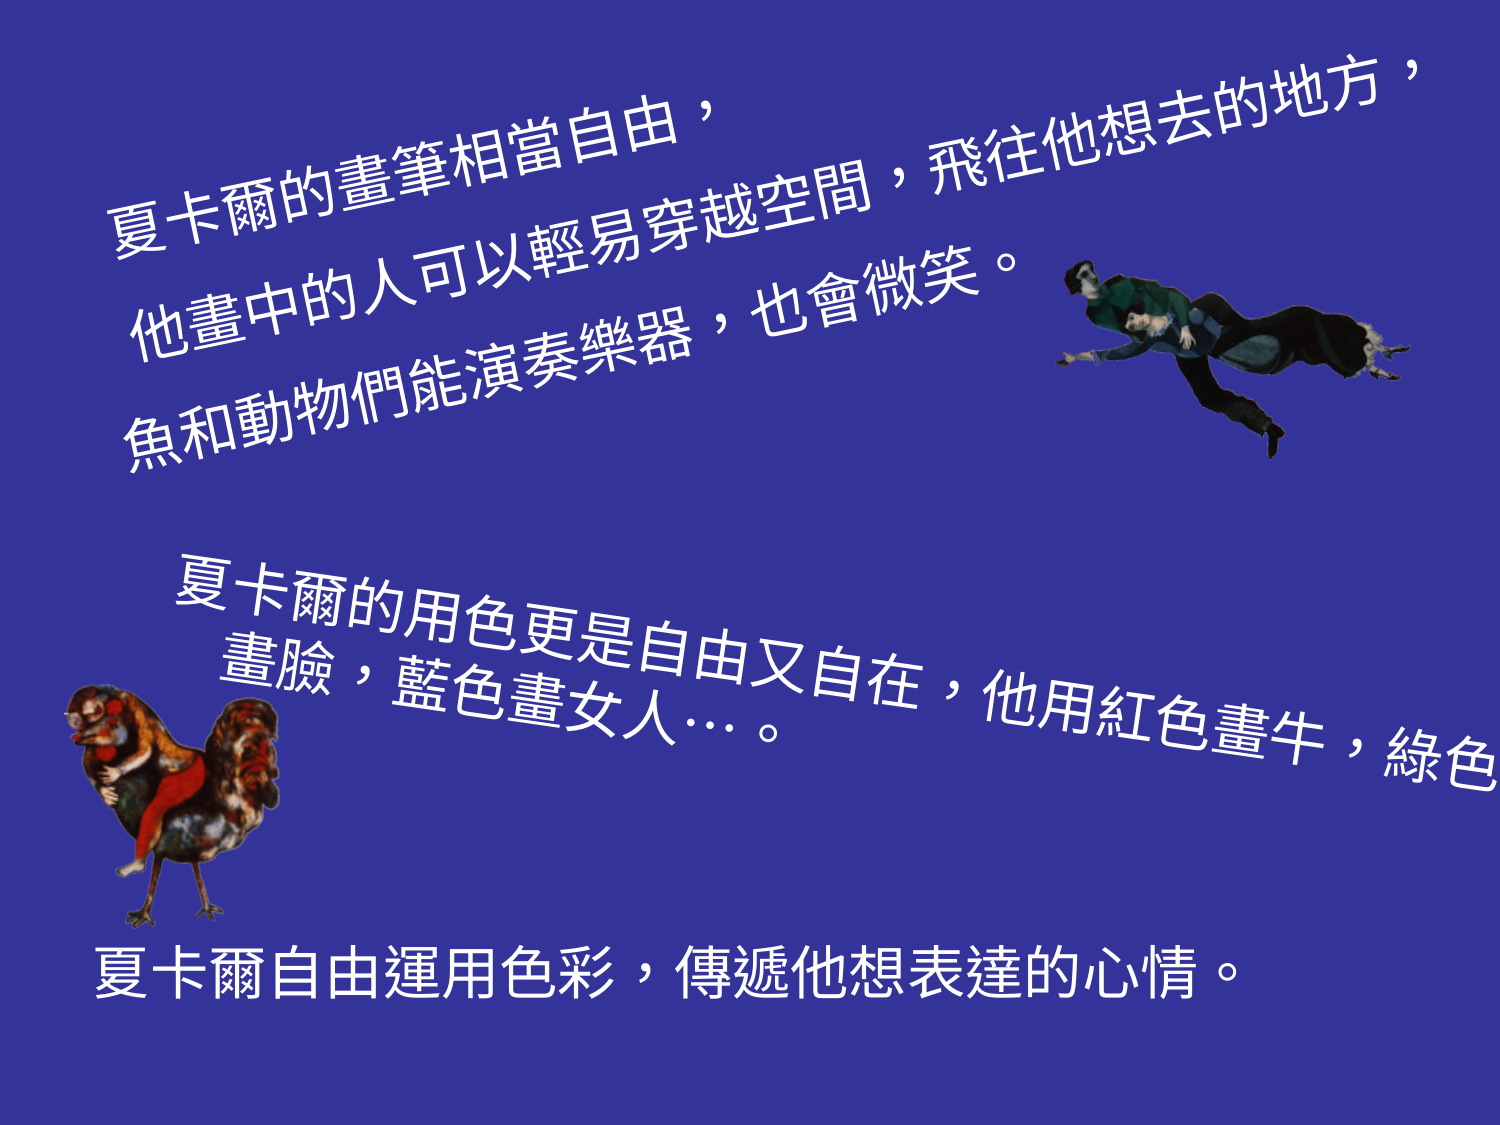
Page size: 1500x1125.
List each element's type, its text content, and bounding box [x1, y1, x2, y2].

picture [64, 680, 283, 930]
text_box 夏卡爾的用色更是自由又自在，他用紅色畫牛，綠色畫臉，藍色畫女人…。 [144, 531, 1500, 883]
text_box 夏卡爾自由運用色彩，傳遞他想表達的心情。 [76, 928, 1500, 1014]
picture [1045, 255, 1427, 469]
text_box 夏卡爾的畫筆相當自由， 他畫中的人可以輕易穿越空間，飛往他想去的地方， 魚和動物們能演奏樂器，也會微笑。 [0, 0, 1439, 507]
